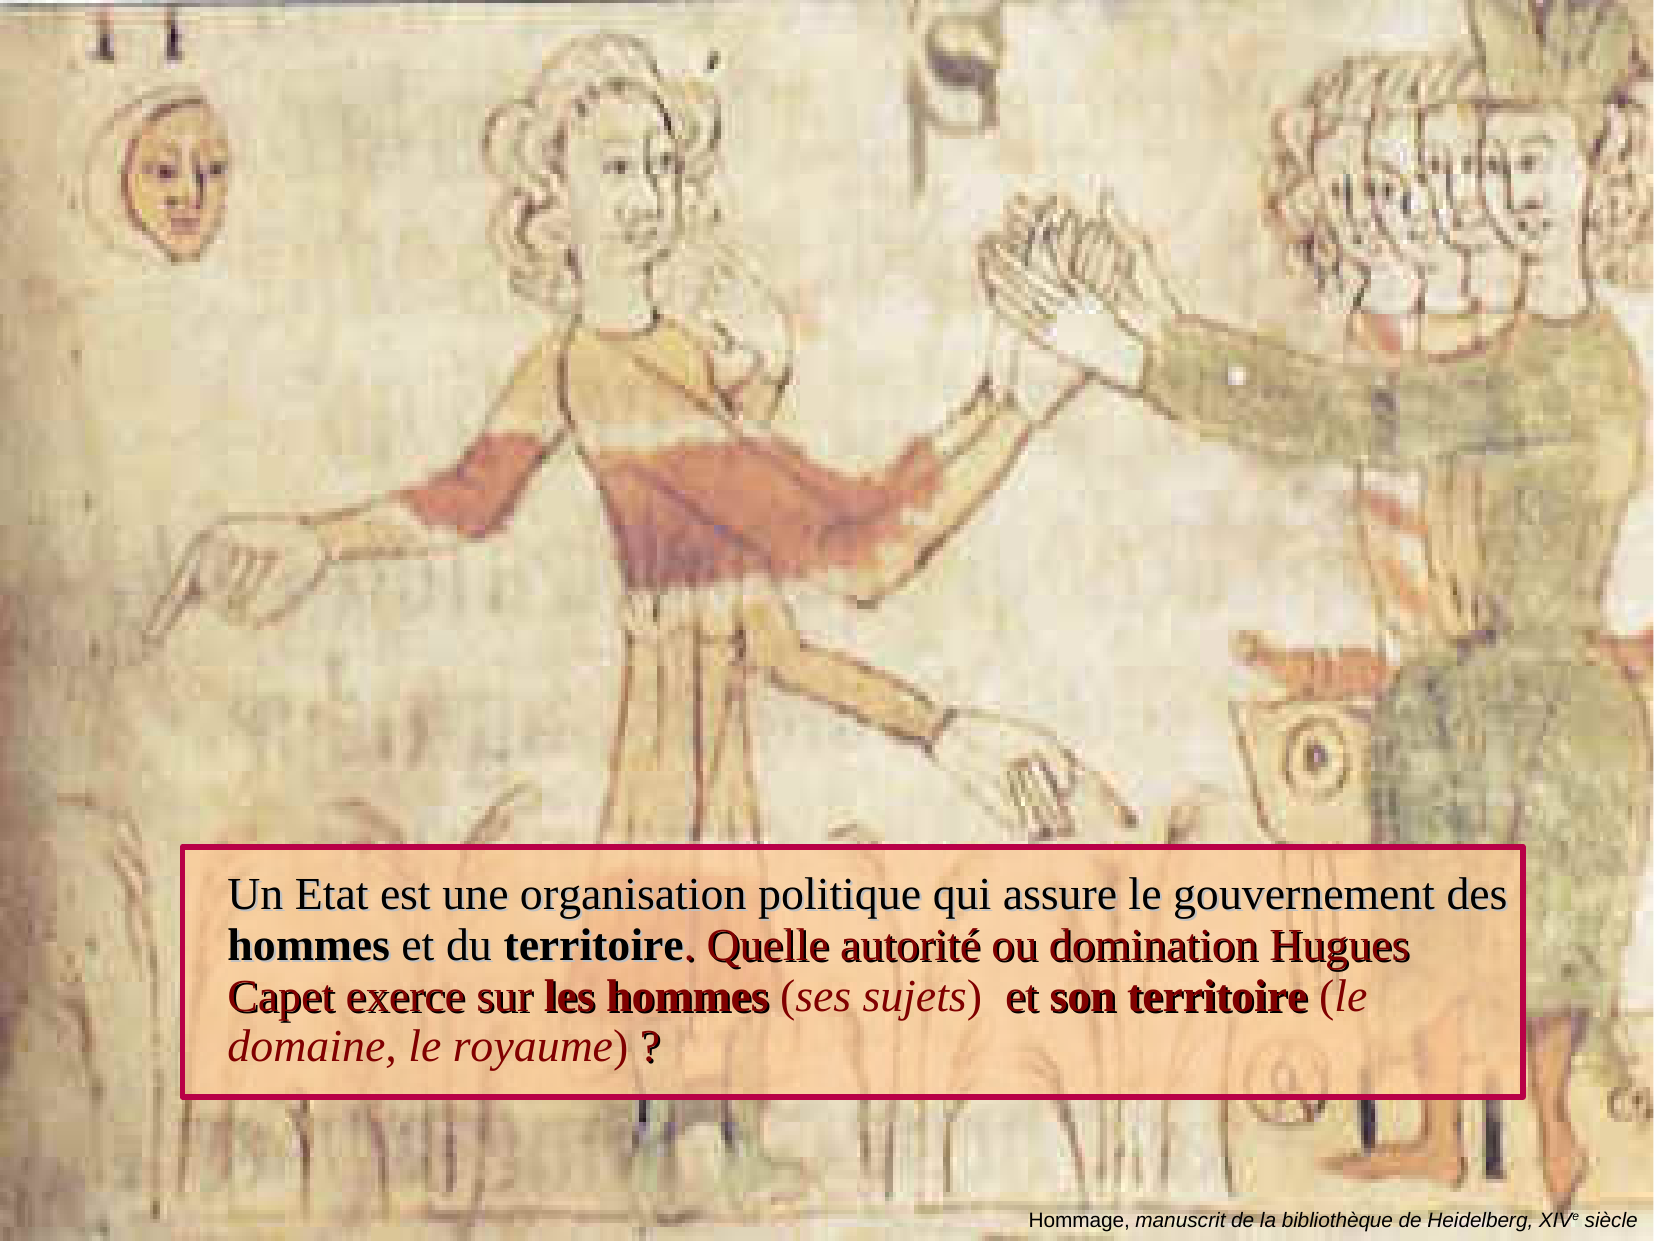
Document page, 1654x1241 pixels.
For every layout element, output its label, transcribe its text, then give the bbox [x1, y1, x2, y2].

text_box Hommage, manuscrit de la bibliothèque de Heidelberg, XIVe siècle [1013, 1201, 1654, 1241]
picture [0, 0, 1654, 1241]
text_box [182, 846, 1523, 1097]
text_box Un Etat est une organisation politique qui assure le gouvernement des hommes et du territoire. Quelle autorité ou domination Hugues Capet exerce sur les hommes (ses sujets) et son territoire (le domaine, le royaume) ? [212, 861, 1533, 1083]
